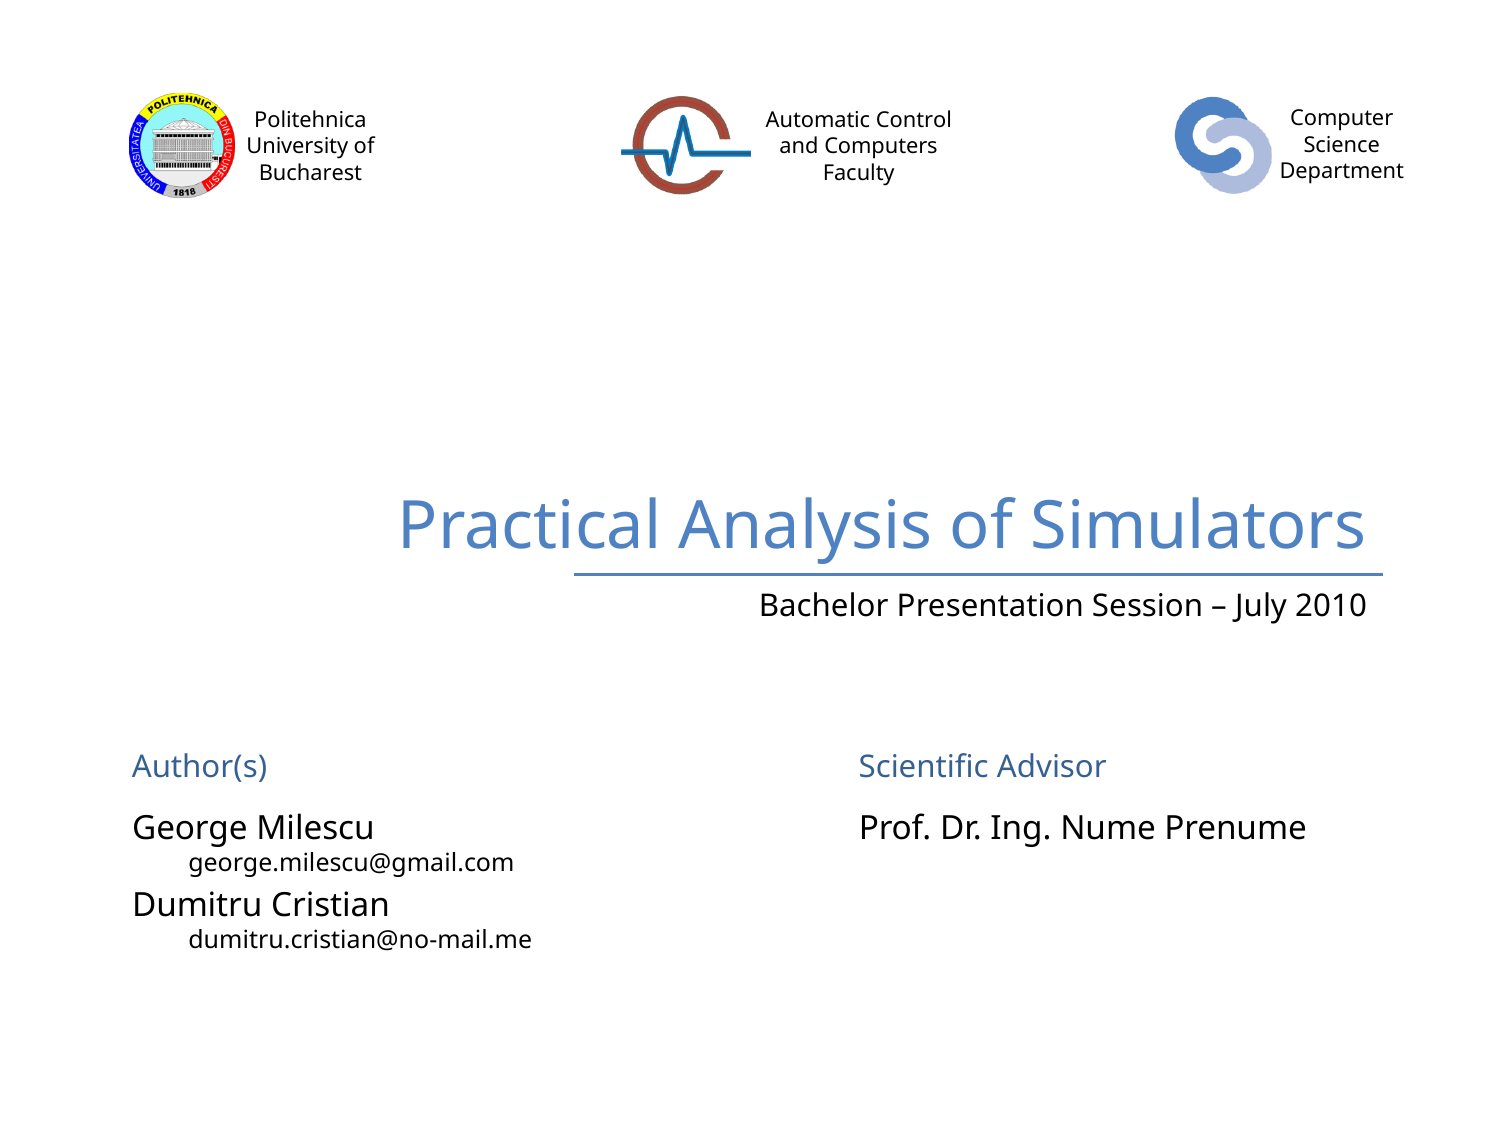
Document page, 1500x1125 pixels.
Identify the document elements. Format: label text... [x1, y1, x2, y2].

picture [1171, 94, 1277, 197]
list Bachelor Presentation Session – July 2010 [679, 574, 1383, 633]
list George Milescu george.milescu@gmail.com Dumitru Cristian dumitru.cristian@no-mail.me [117, 798, 692, 985]
picture [621, 95, 751, 195]
list Prof. Dr. Ing. Nume Prenume [843, 798, 1418, 860]
title Practical Analysis of Simulators [107, 328, 1383, 570]
picture [128, 92, 235, 198]
